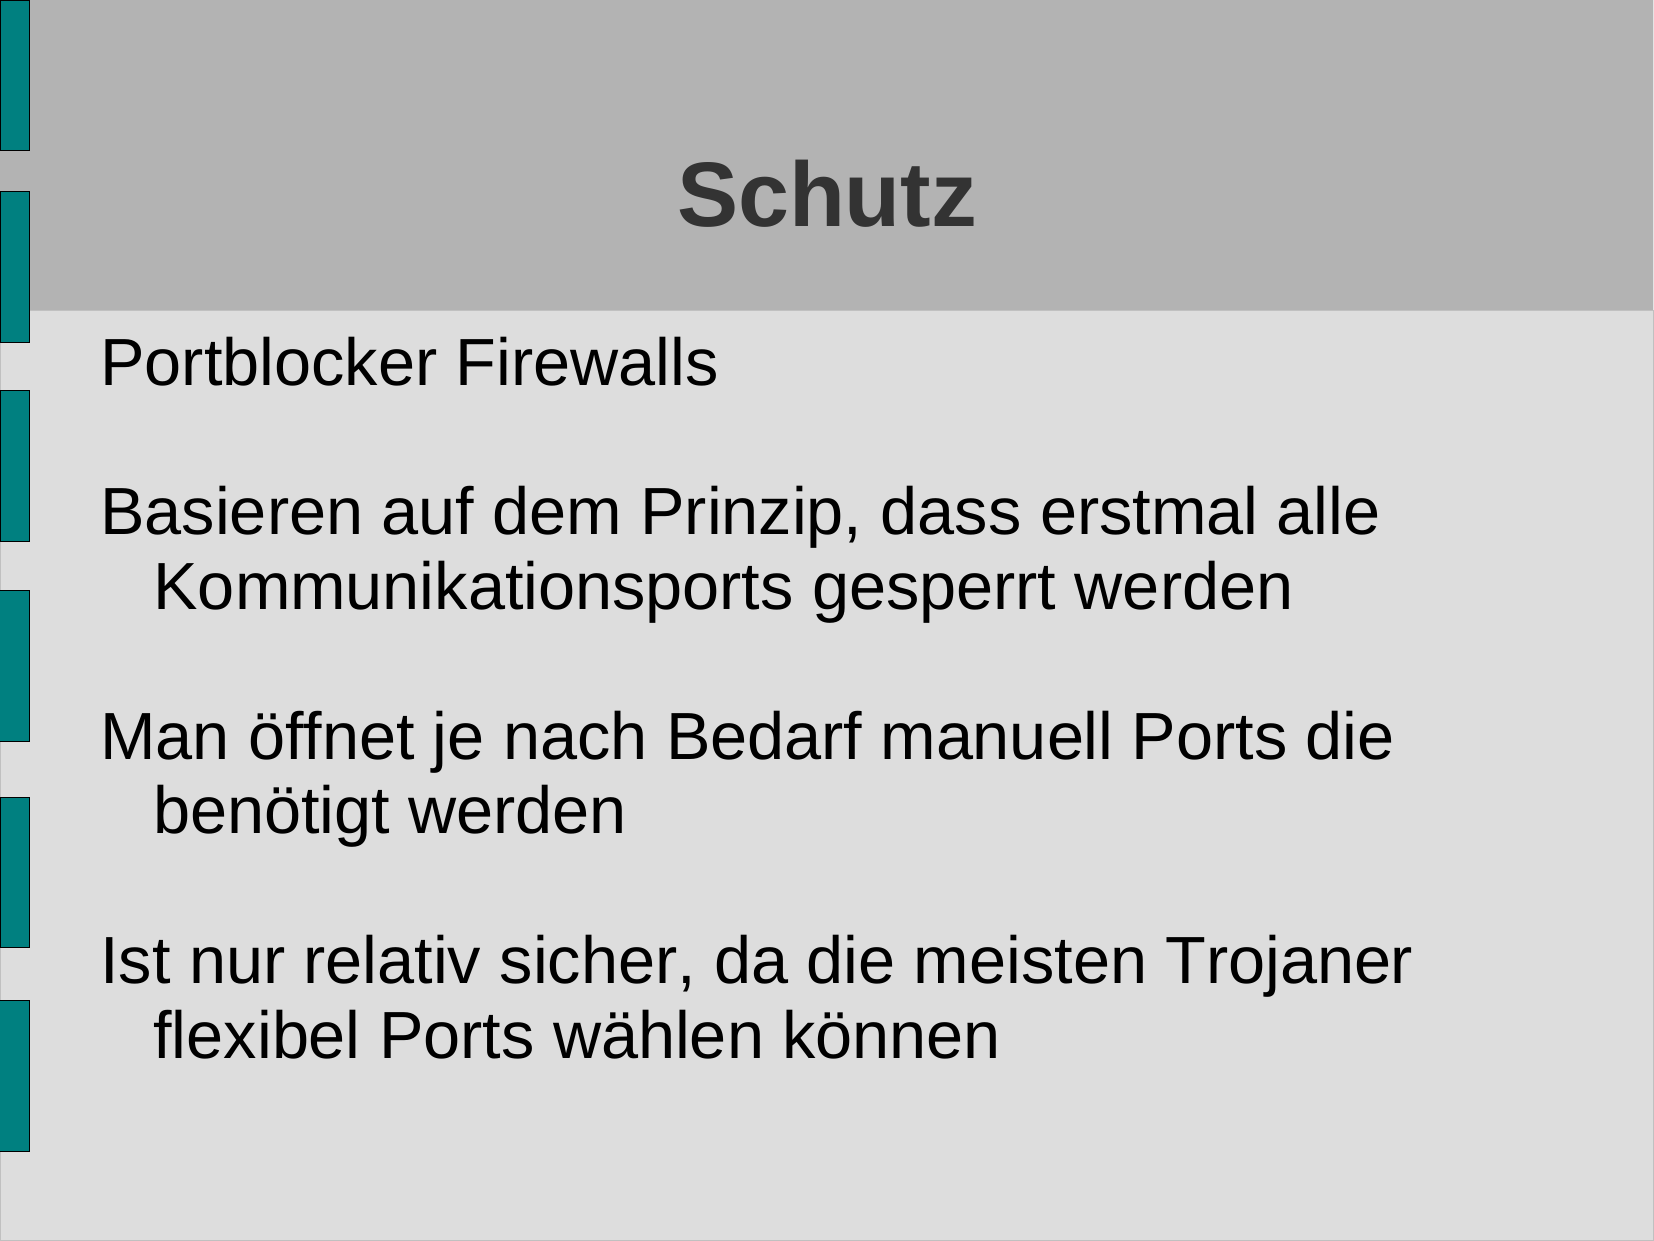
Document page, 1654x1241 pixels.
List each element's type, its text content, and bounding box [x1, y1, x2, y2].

title Schutz [121, 91, 1534, 299]
list Portblocker Firewalls Basieren auf dem Prinzip, dass erstmal alle Kommunikationsports gesperrt werden Man öffnet je nach Bedarf manuell Ports die benötigt werden Ist nur relativ sicher, da die meisten Trojaner flexibel Ports wählen können [82, 324, 1536, 1129]
